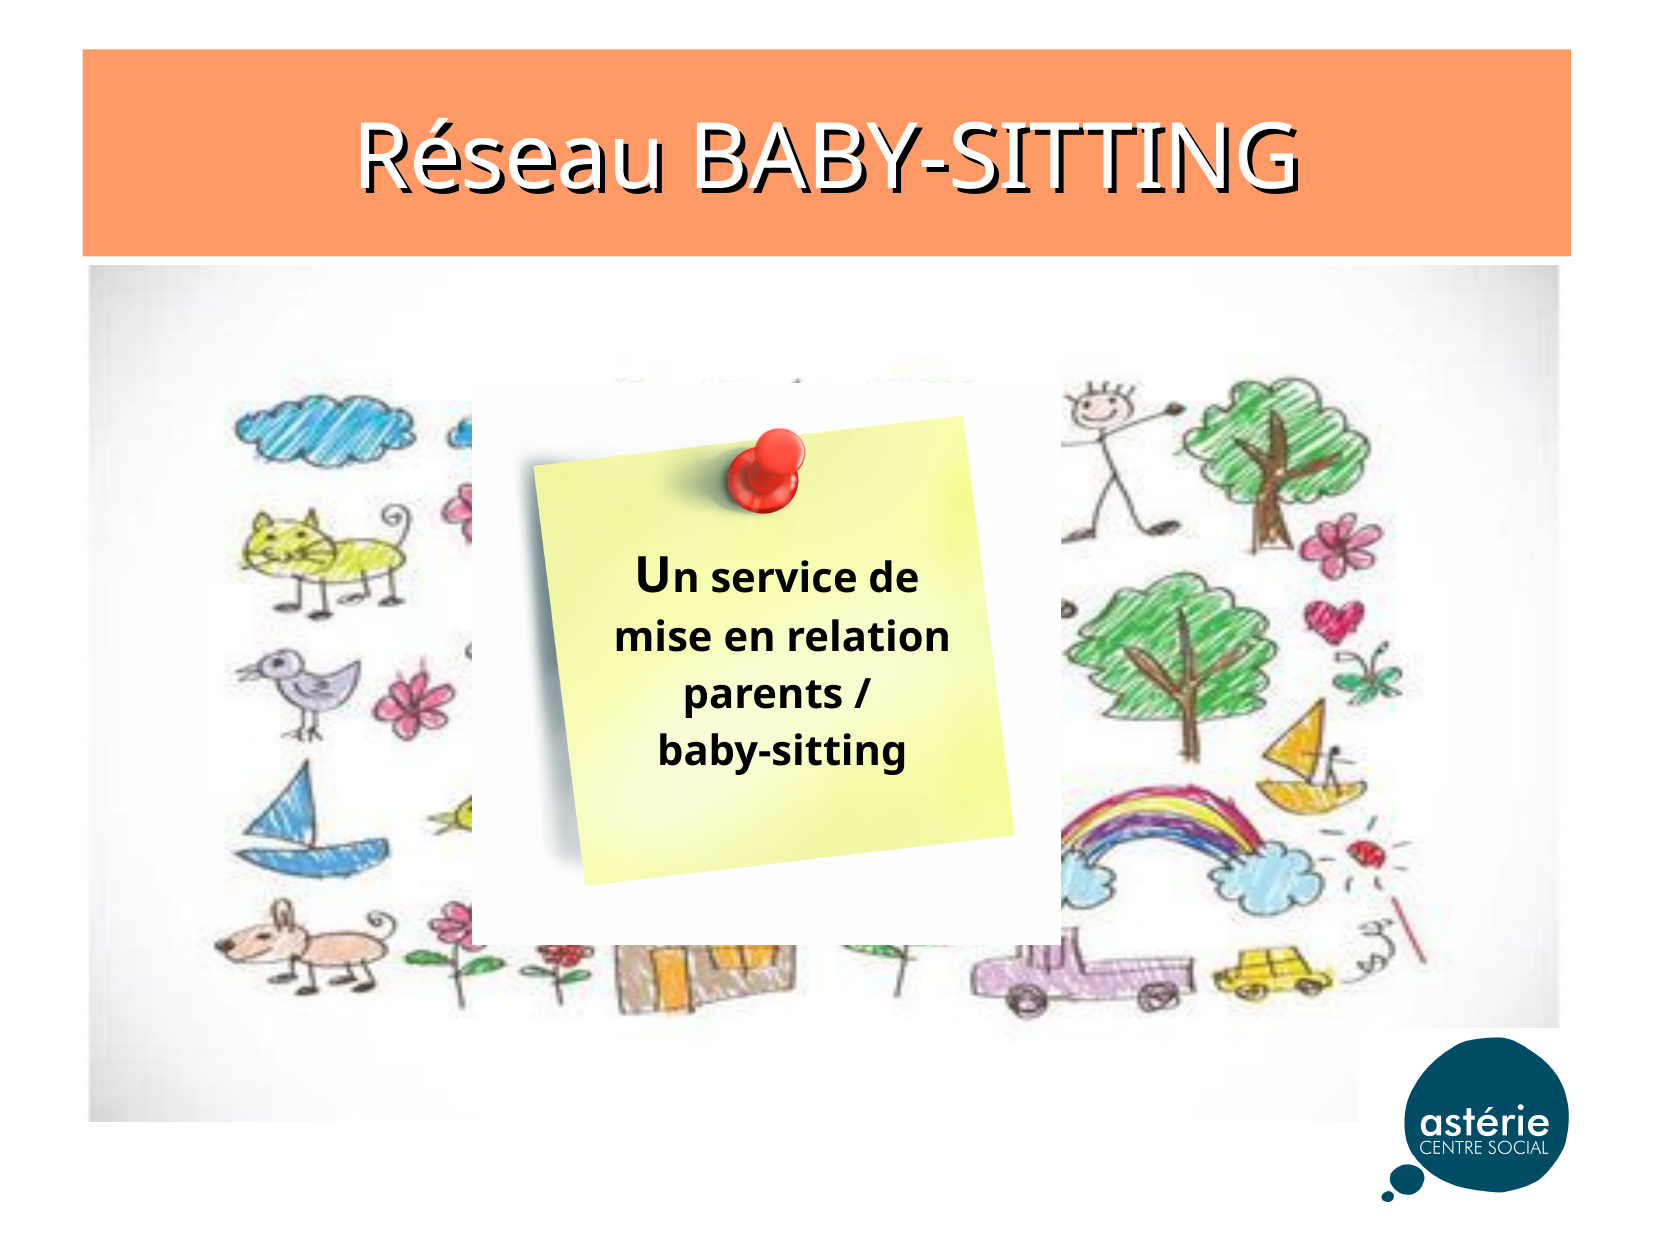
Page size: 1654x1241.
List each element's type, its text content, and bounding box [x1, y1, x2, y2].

text_box Un service de mise en relation parents / baby-sitting [531, 531, 1034, 886]
title Réseau BABY-SITTING [82, 49, 1571, 257]
picture [59, 265, 1601, 1211]
